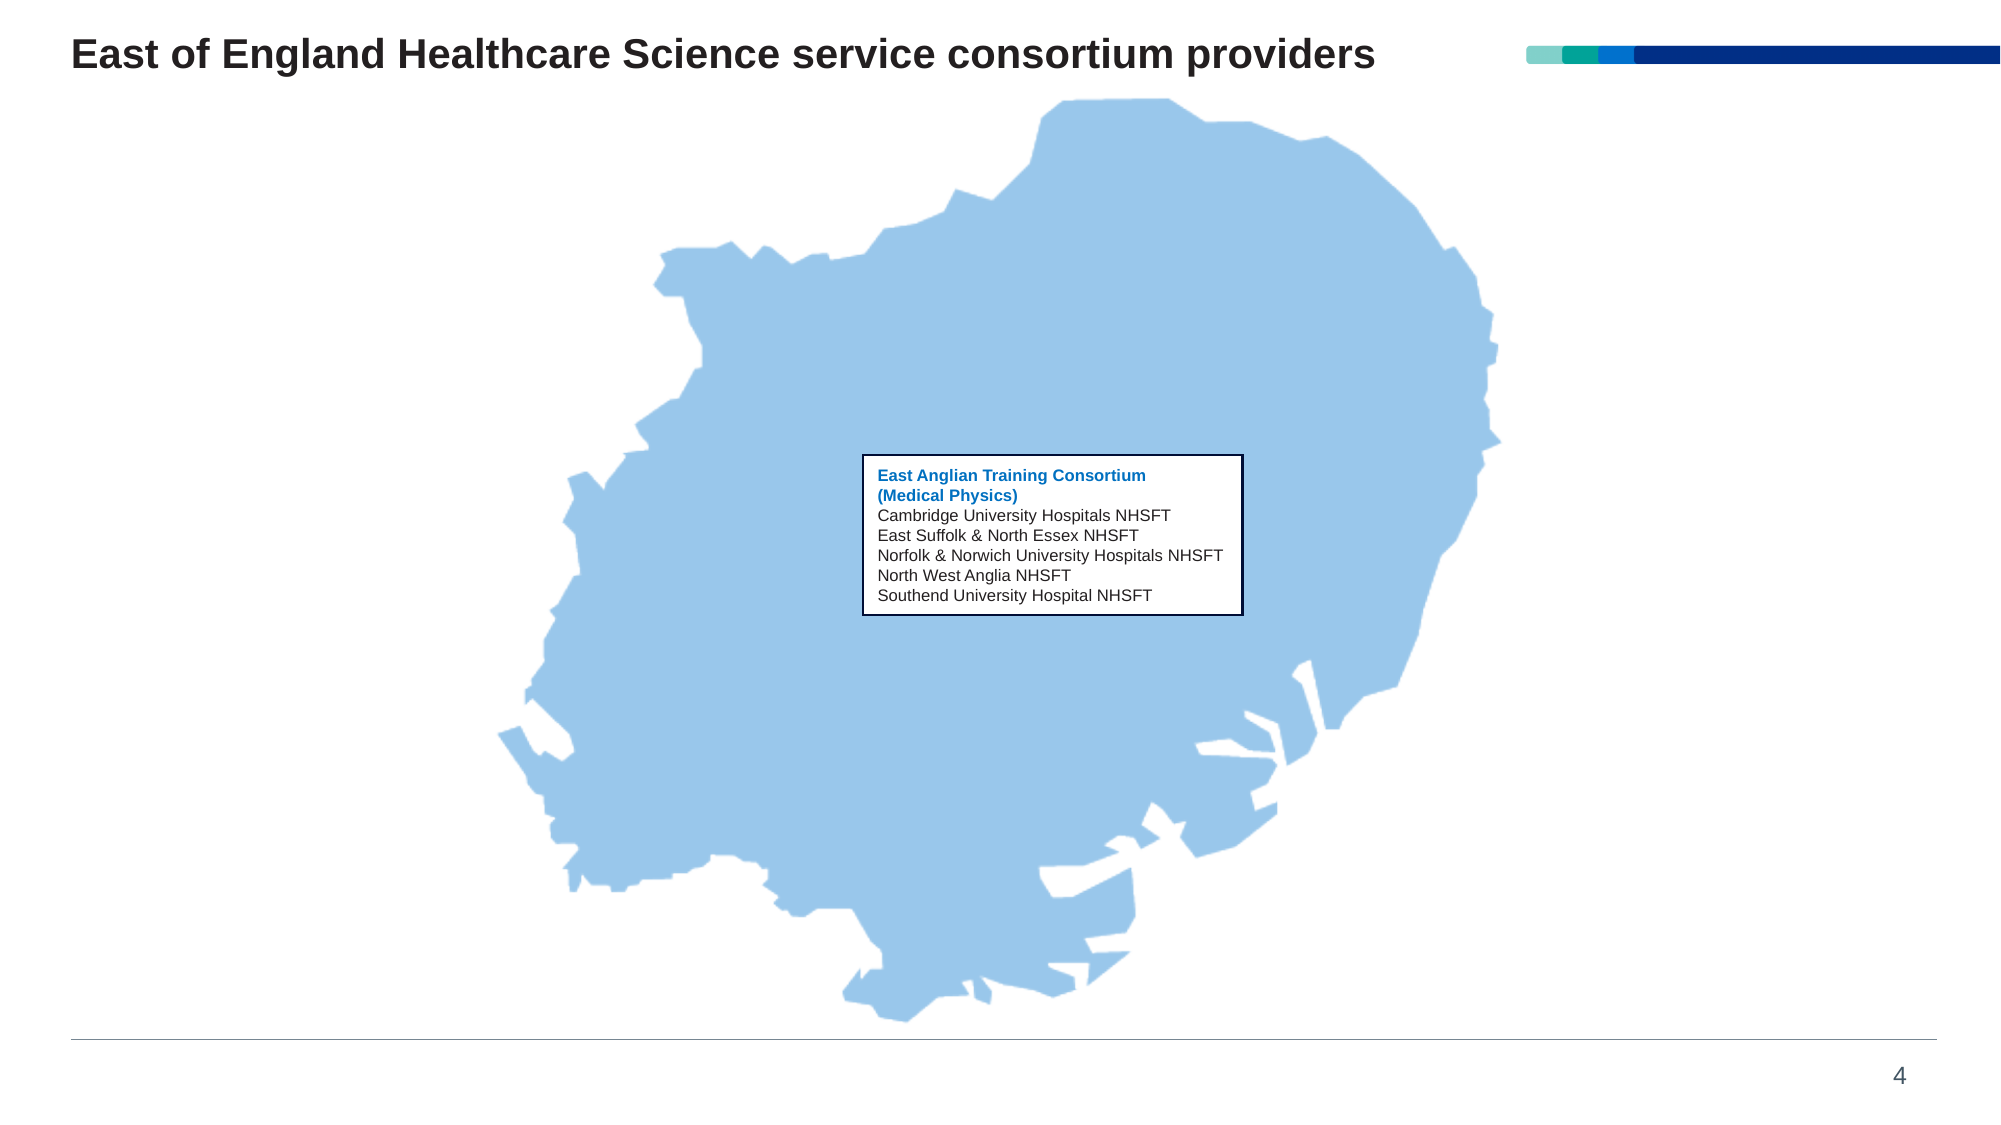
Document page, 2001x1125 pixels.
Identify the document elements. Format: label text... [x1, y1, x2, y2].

text_box East Anglian Training Consortium (Medical Physics) Cambridge University Hospitals NHSFT East Suffolk & North Essex NHSFT Norfolk & Norwich University Hospitals NHSFT North West Anglia NHSFT Southend University Hospital NHSFT [863, 455, 1243, 615]
picture [478, 84, 1522, 1041]
title East of England Healthcare Science service consortium providers [70, 32, 1513, 79]
